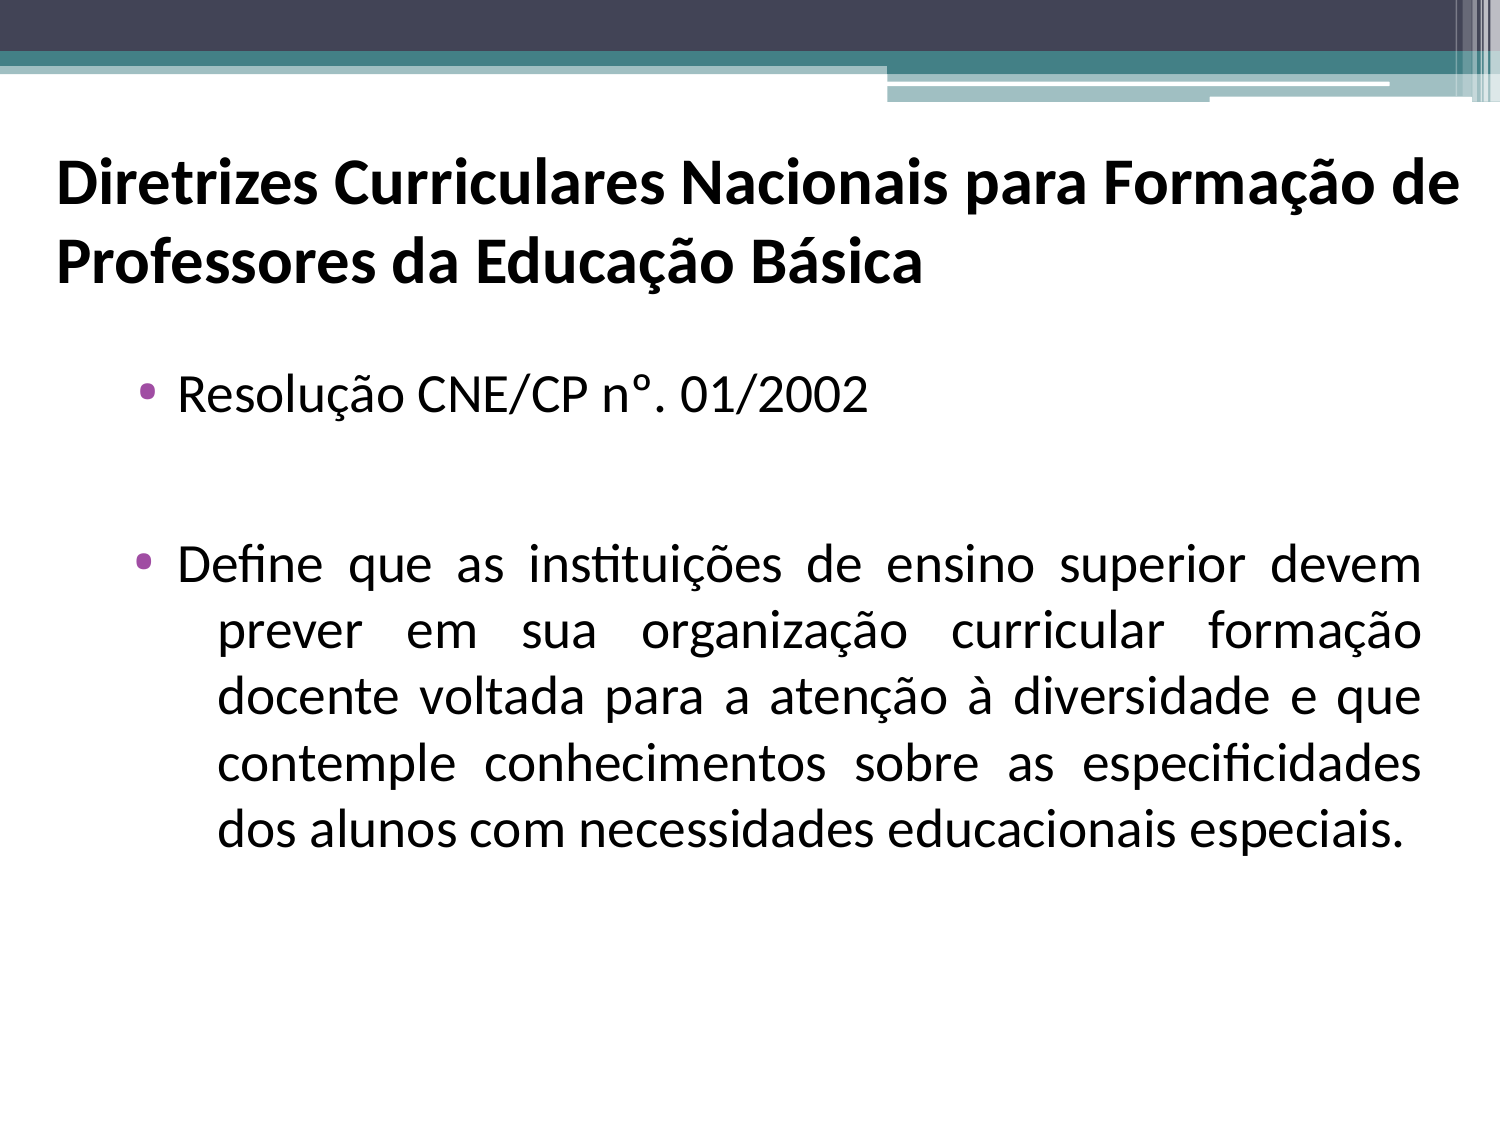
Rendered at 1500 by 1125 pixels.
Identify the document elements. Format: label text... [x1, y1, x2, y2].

title Diretrizes Curriculares Nacionais para Formação de Professores da Educação Básica [41, 129, 1489, 284]
list Resolução CNE/CP nº. 01/2002 Define que as instituições de ensino superior devem prever em sua organização curricular formação docente voltada para a atenção à diversidade e que contemple conhecimentos sobre as especificidades dos alunos com necessidades educacionais especiais. [88, 349, 1439, 911]
